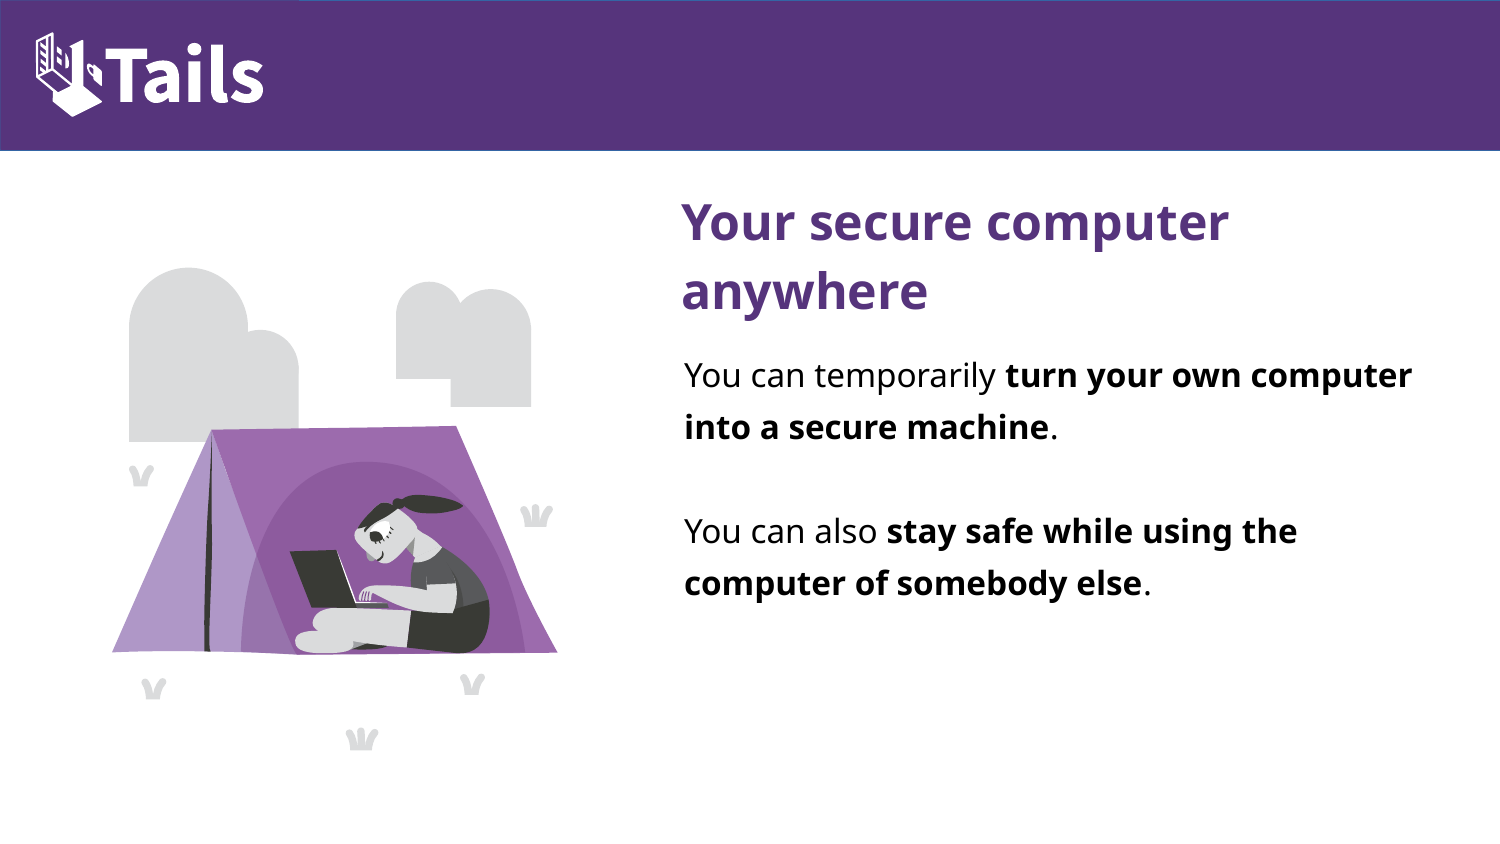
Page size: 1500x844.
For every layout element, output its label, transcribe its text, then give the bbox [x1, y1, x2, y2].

title Your secure computer anywhere [681, 192, 1426, 319]
picture [93, 232, 574, 782]
text_box You can temporarily turn your own computer into a secure machine. You can also stay safe while using the computer of somebody else. [669, 337, 1457, 593]
